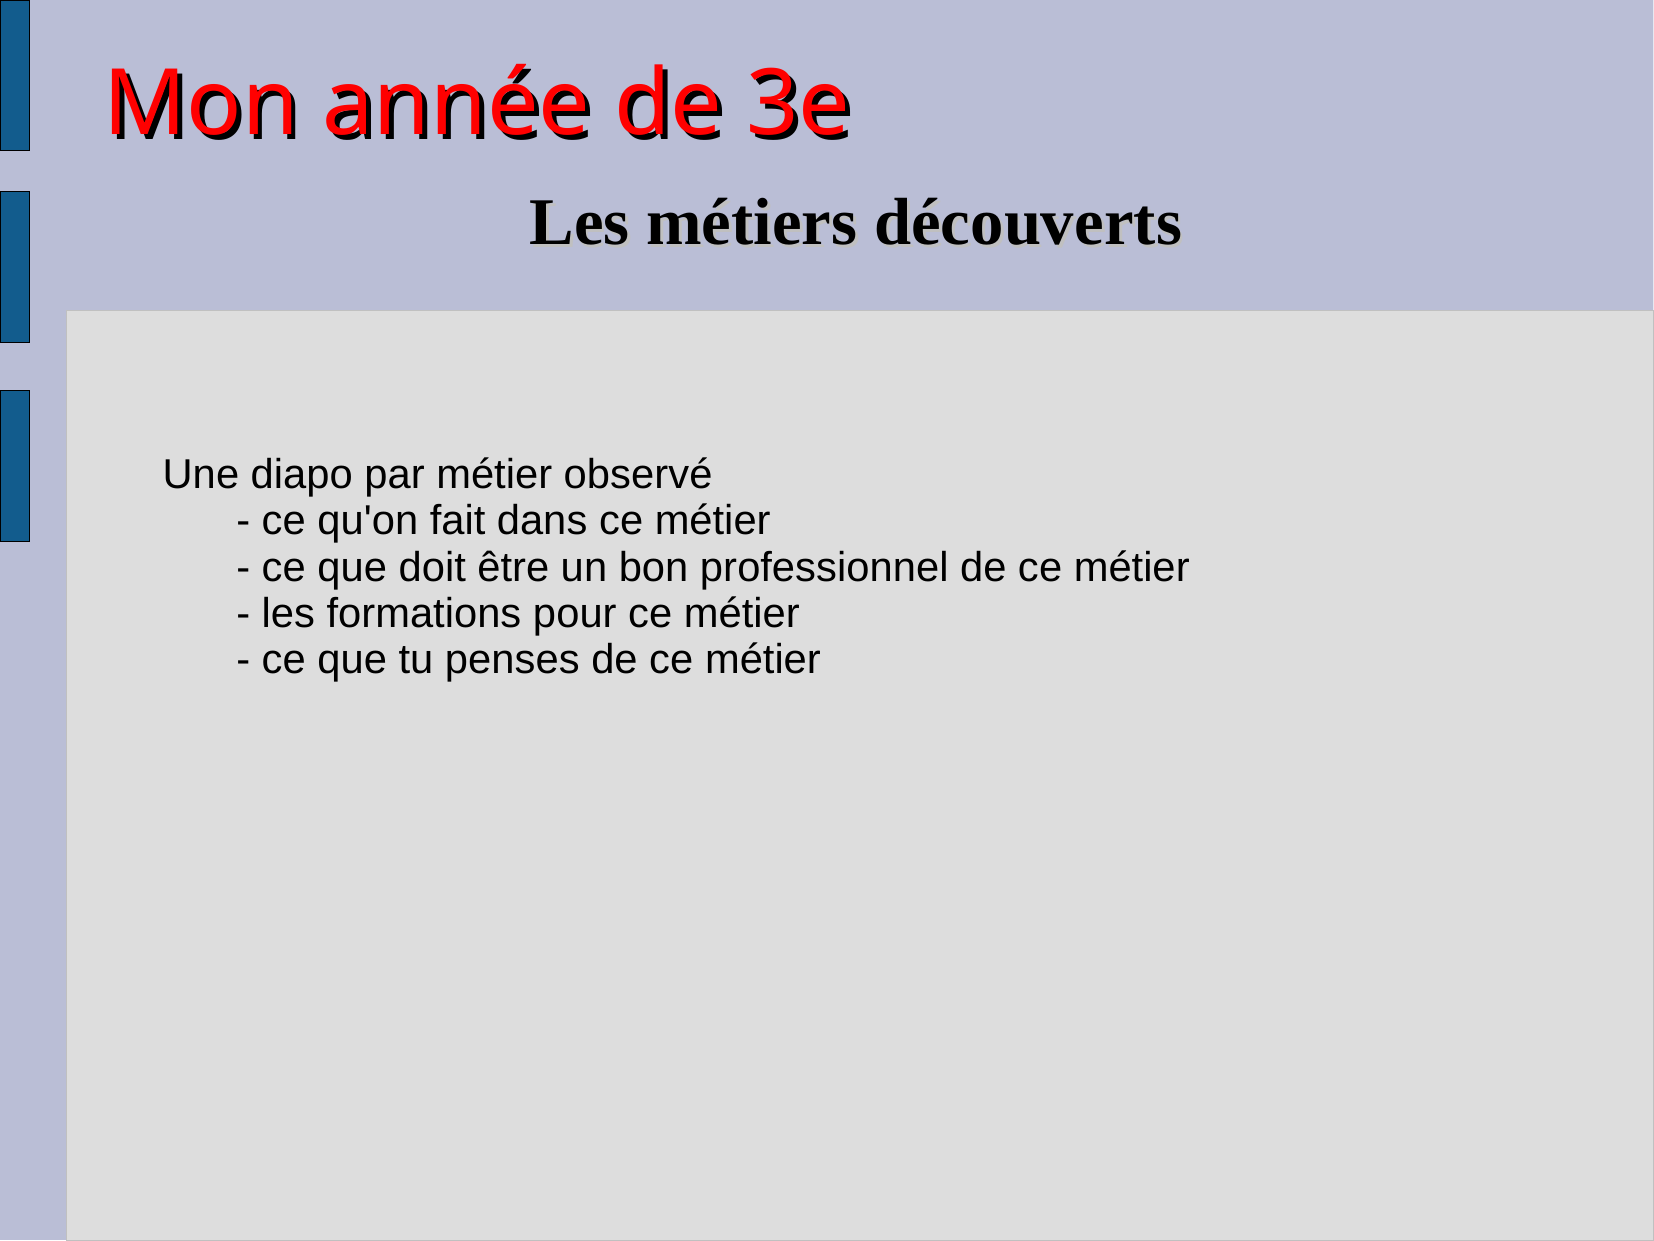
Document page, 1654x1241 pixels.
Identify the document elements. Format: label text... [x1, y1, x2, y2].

text_box Une diapo par métier observé - ce qu'on fait dans ce métier - ce que doit être un bon professionnel de ce métier - les formations pour ce métier - ce que tu penses de ce métier [147, 442, 1536, 739]
text_box Les métiers découverts [324, 177, 1388, 267]
text_box Mon année de 3e [88, 29, 1595, 145]
